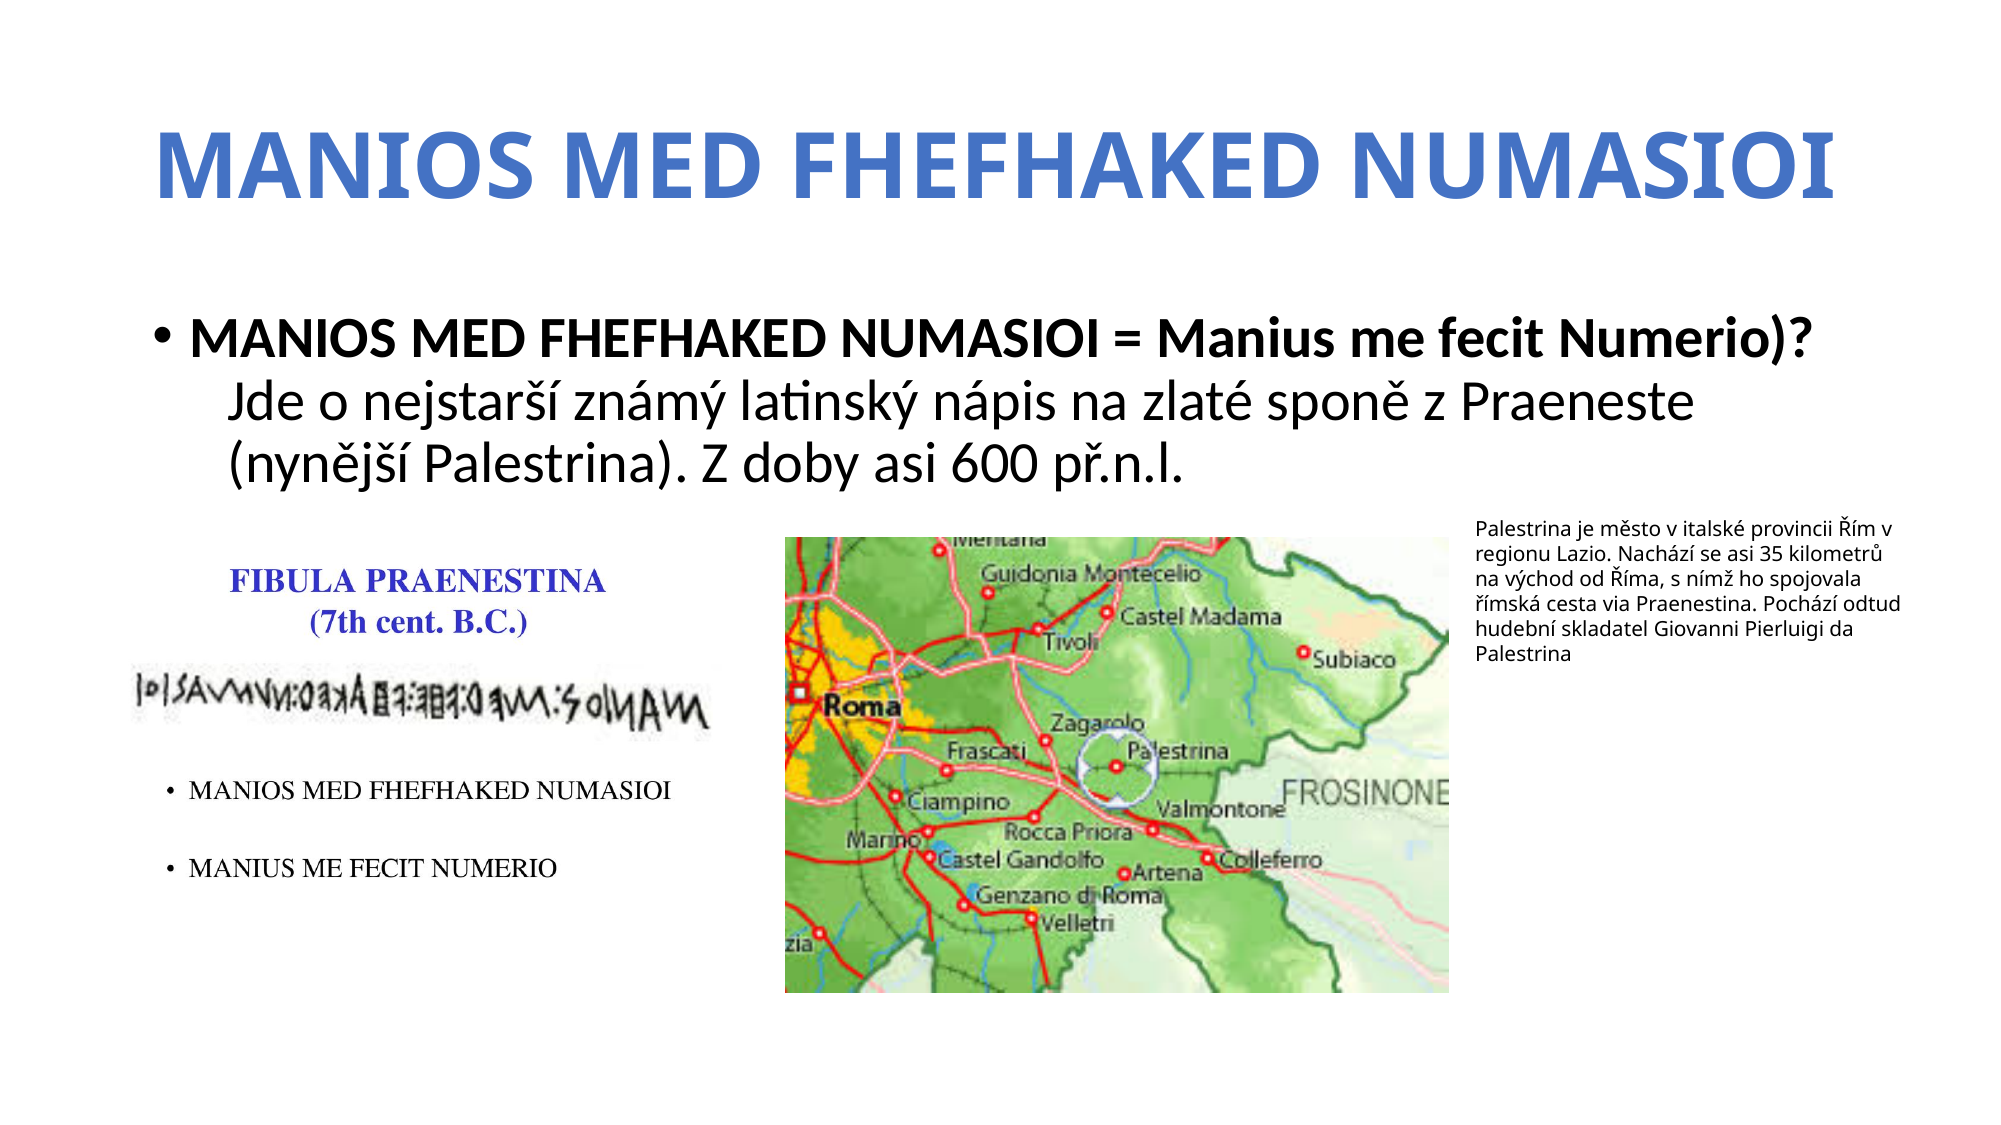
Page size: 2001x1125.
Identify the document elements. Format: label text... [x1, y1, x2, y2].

picture [114, 521, 722, 977]
picture [785, 537, 1449, 993]
text_box Palestrina je město v italské provincii Řím v regionu Lazio. Nachází se asi 35 kilometrů na východ od Říma, s nímž ho spojovala římská cesta via Praenestina. Pochází odtud hudební skladatel Giovanni Pierluigi da Palestrina [1460, 508, 1918, 673]
list MANIOS MED FHEFHAKED NUMASIOI = Manius me fecit Numerio)? Jde o nejstarší známý latinský nápis na zlaté sponě z Praeneste (nynější Palestrina). Z doby asi 600 př.n.l. [137, 299, 1863, 1014]
title MANIOS MED FHEFHAKED NUMASIOI [137, 59, 1863, 278]
